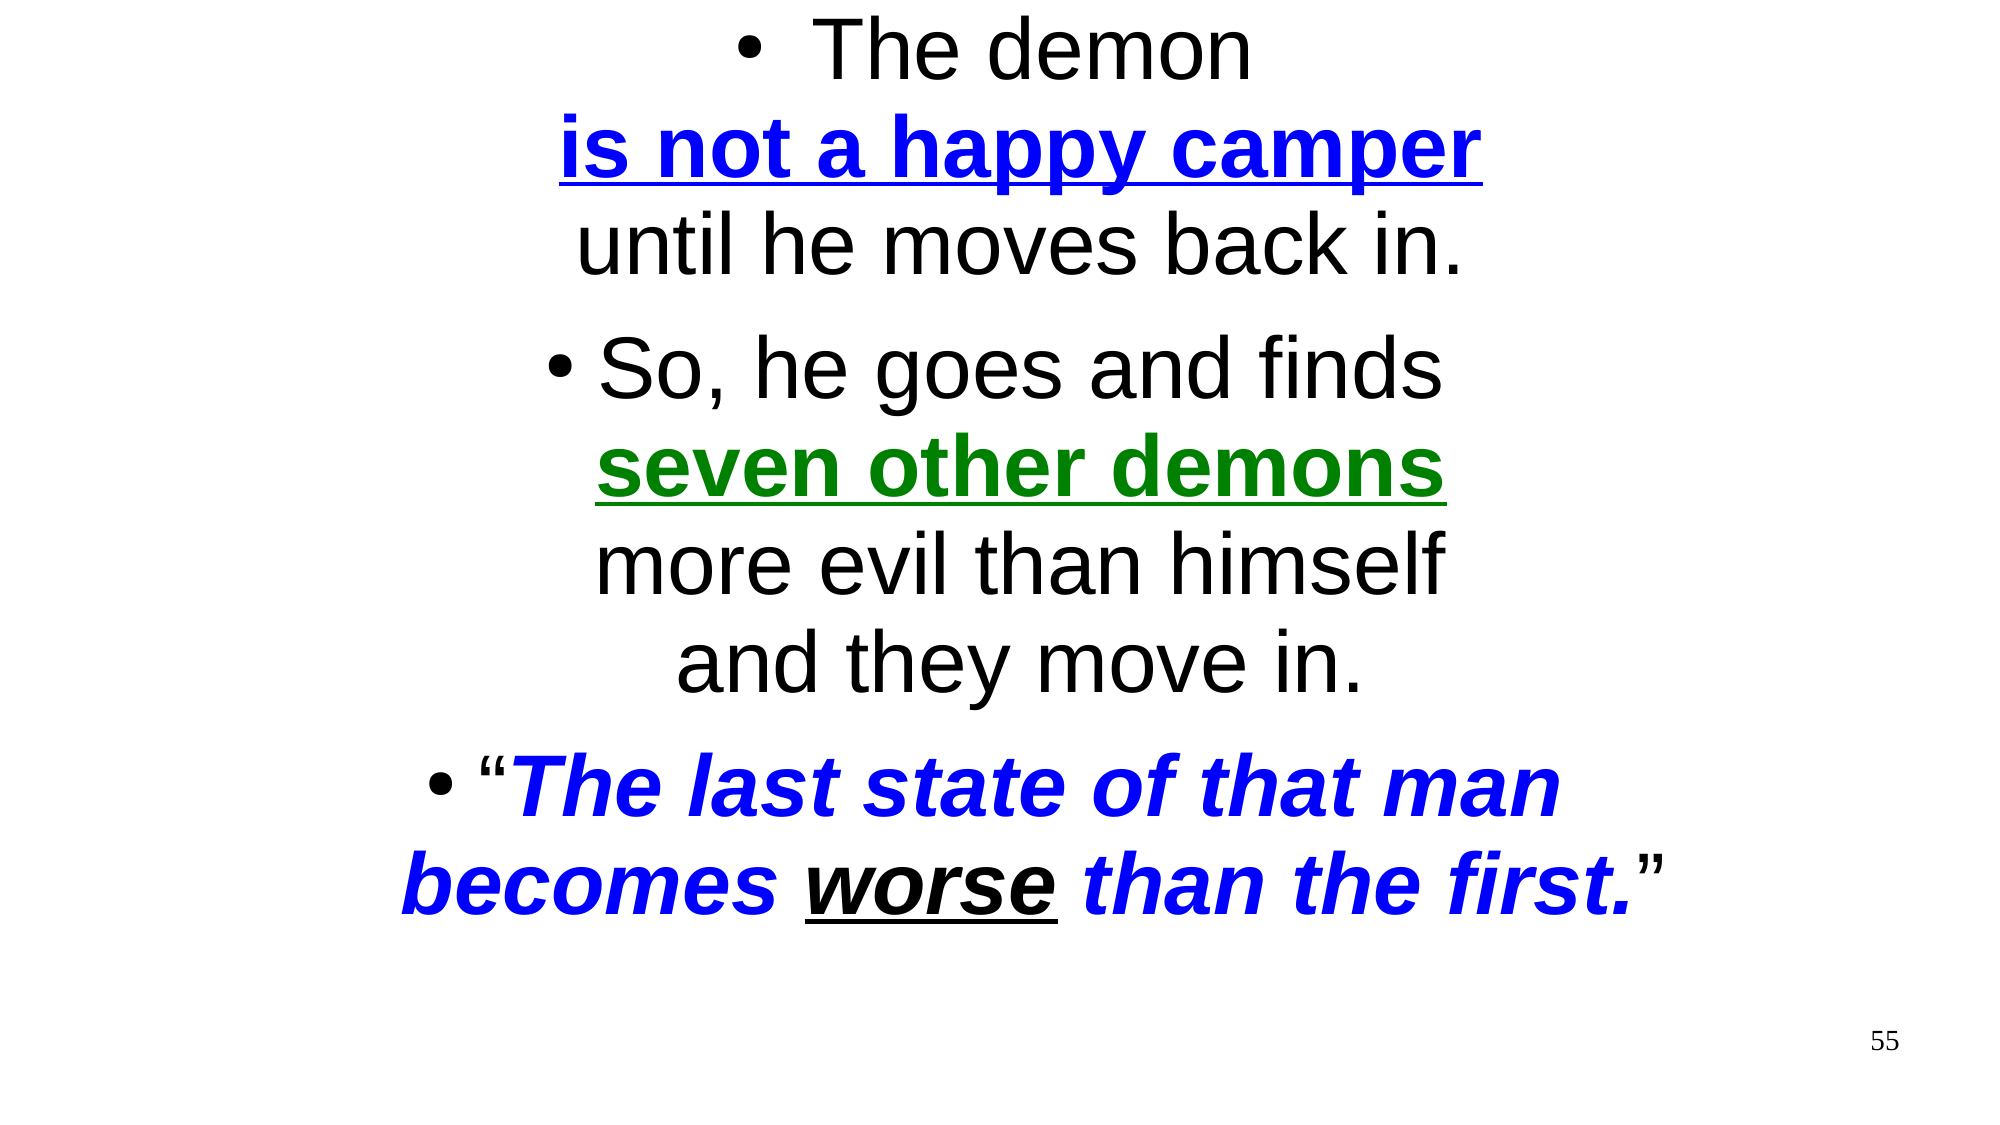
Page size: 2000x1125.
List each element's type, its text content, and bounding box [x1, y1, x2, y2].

list The demon is not a happy camper until he moves back in. So, he goes and finds seven other demons more evil than himself and they move in. “The last state of that man becomes worse than the first.” [0, 0, 1996, 1123]
